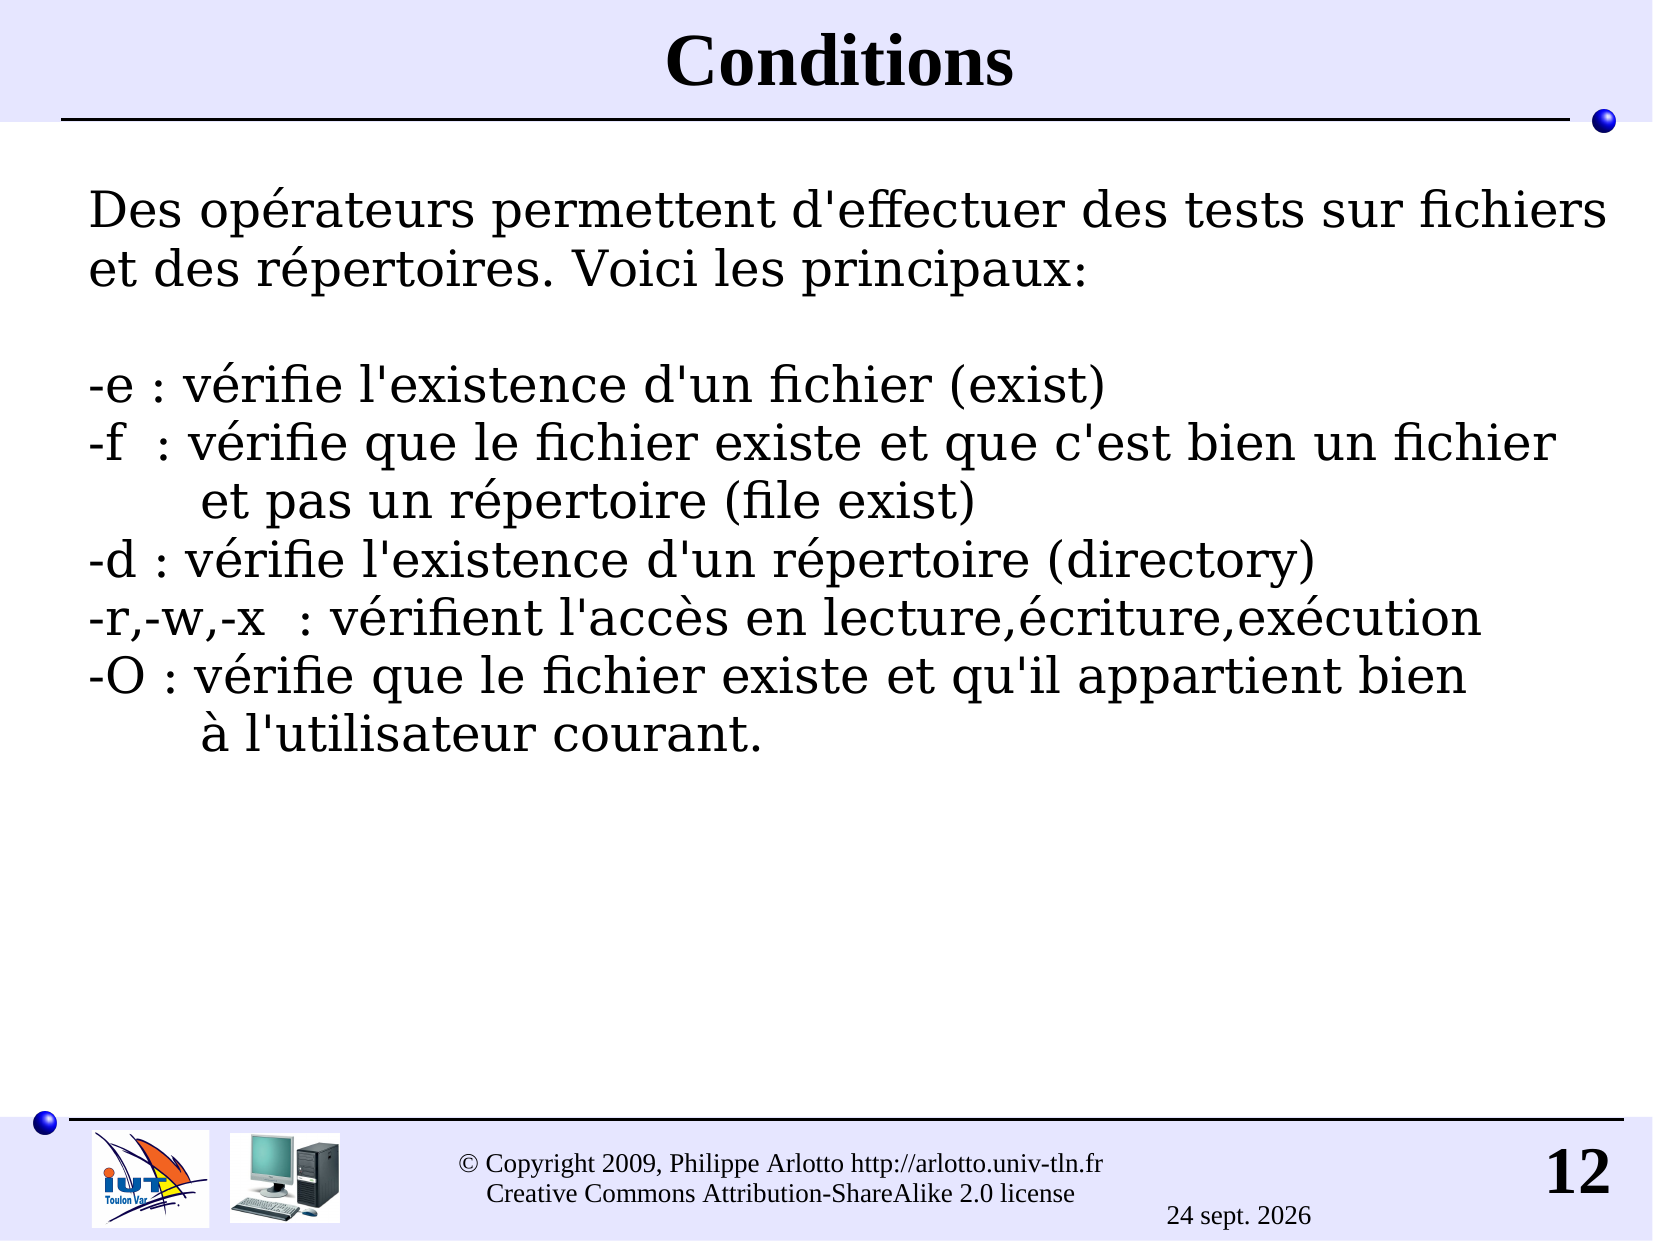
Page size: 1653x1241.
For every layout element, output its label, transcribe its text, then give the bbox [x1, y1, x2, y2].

title Conditions [95, 11, 1585, 110]
text_box Des opérateurs permettent d'effectuer des tests sur fichiers et des répertoires. Voici les principaux: -e : vérifie l'existence d'un fichier (exist) -f : vérifie que le fichier existe et que c'est bien un fichier et pas un répertoire (file exist) -d : vérifie l'existence d'un répertoire (directory) -r,-w,-x : vérifient l'accès en lecture,écriture,exécution -O : vérifie que le fichier existe et qu'il appartient bien à l'utilisateur courant. [88, 181, 1613, 822]
picture [230, 1133, 340, 1223]
